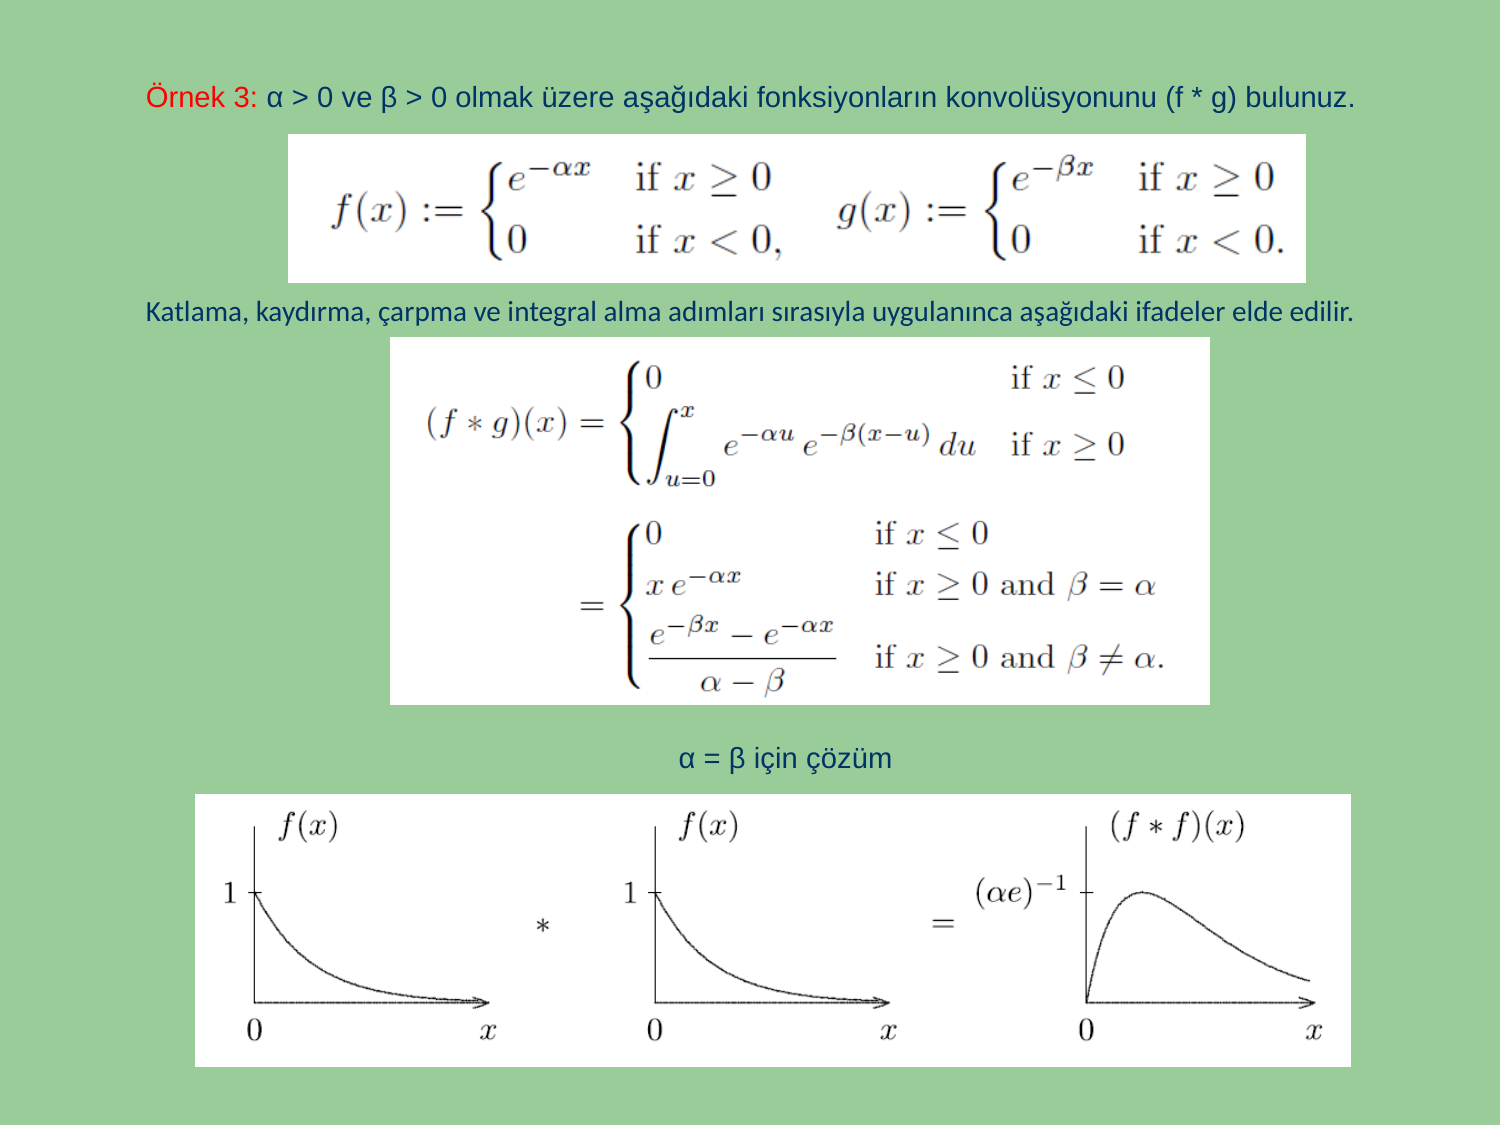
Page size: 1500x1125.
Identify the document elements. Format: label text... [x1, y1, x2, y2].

picture [195, 794, 1351, 1067]
list Katlama, kaydırma, çarpma ve integral alma adımları sırasıyla uygulanınca aşağıdaki ifadeler elde edilir. [75, 299, 1426, 346]
picture [288, 134, 1306, 283]
list α = β için çözüm [75, 742, 1426, 788]
picture [390, 337, 1210, 706]
list Örnek 3: α > 0 ve β > 0 olmak üzere aşağıdaki fonksiyonların konvolüsyonunu (f * g) bulunuz. [75, 80, 1426, 127]
